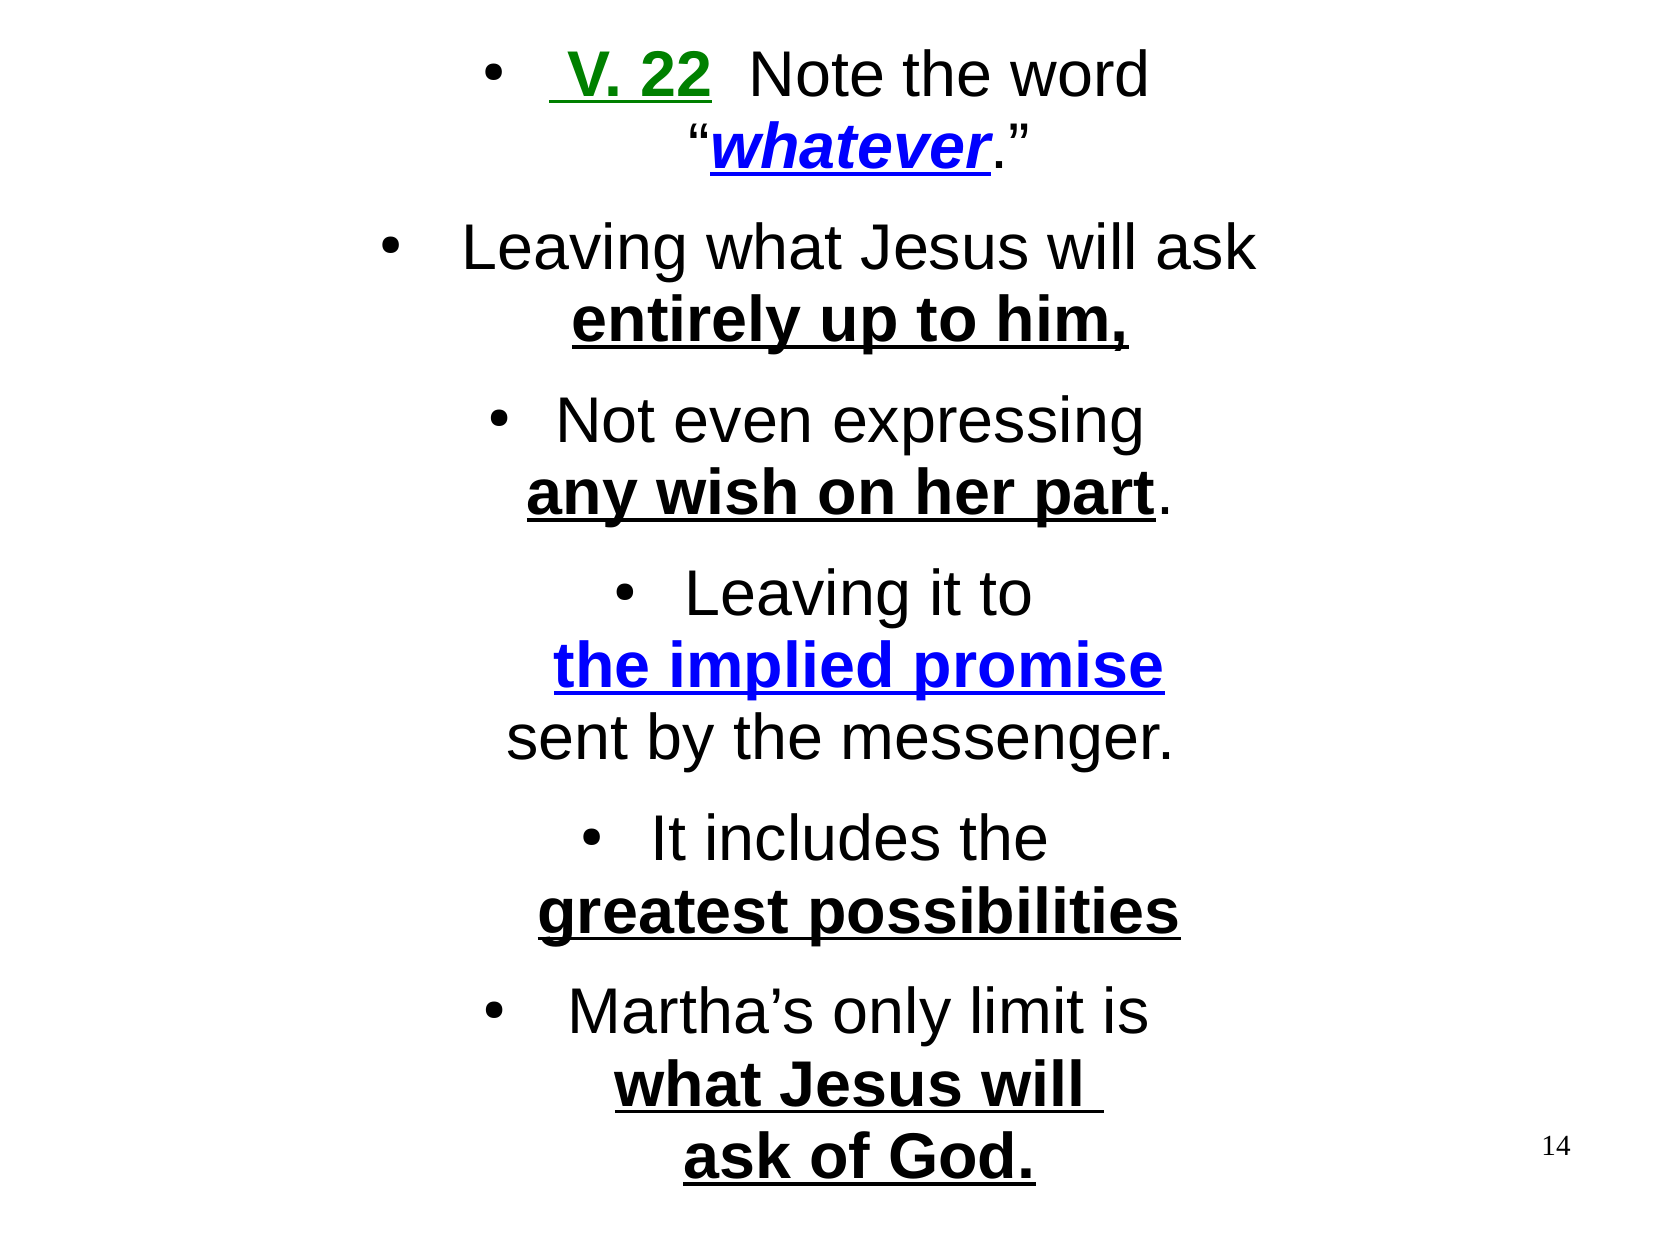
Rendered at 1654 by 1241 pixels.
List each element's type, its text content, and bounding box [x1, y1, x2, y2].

list V. 22 Note the word “whatever.” Leaving what Jesus will ask entirely up to him, Not even expressing any wish on her part. Leaving it to the implied promise sent by the messenger. It includes the greatest possibilities Martha’s only limit is what Jesus will ask of God. [37, 37, 1613, 1201]
